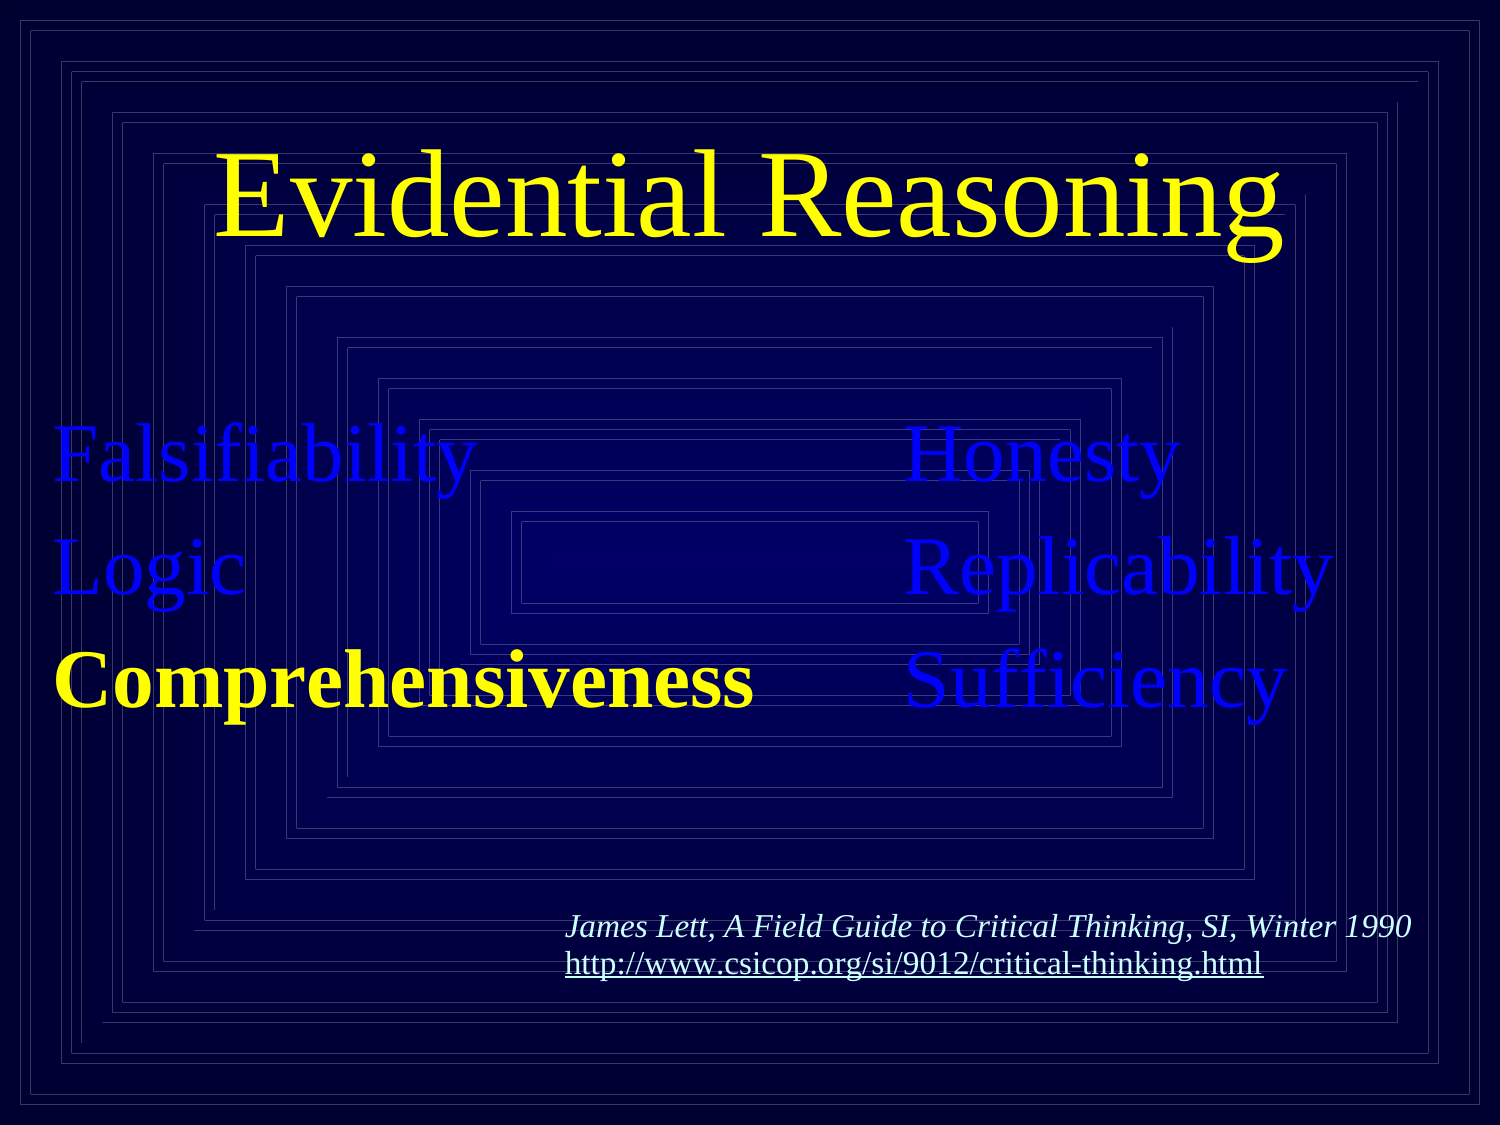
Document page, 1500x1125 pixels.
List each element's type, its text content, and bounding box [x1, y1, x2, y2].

text_box James Lett, A Field Guide to Critical Thinking, SI, Winter 1990 http://www.csicop.org/si/9012/critical-thinking.html [549, 899, 1451, 990]
list Falsifiability Logic Comprehensiveness [37, 399, 888, 976]
title Evidential Reasoning [112, 36, 1388, 352]
list Honesty Replicability Sufficiency [888, 399, 1456, 976]
